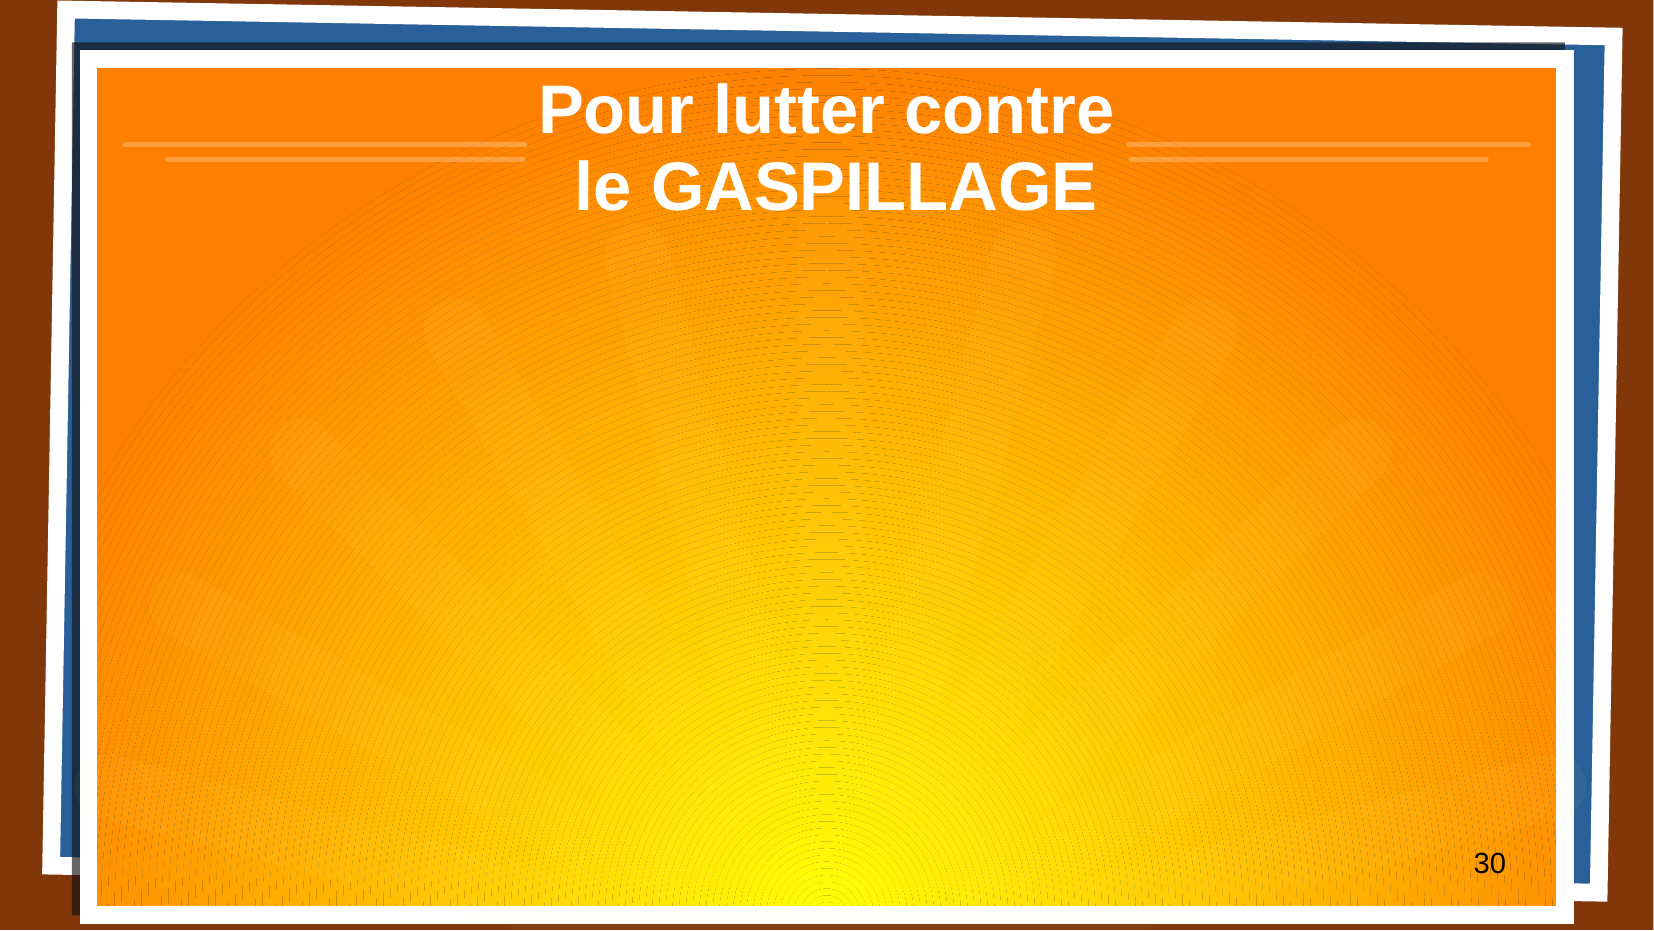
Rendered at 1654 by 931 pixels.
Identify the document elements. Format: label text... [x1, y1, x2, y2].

title Pour lutter contre le GASPILLAGE [531, 70, 1123, 225]
